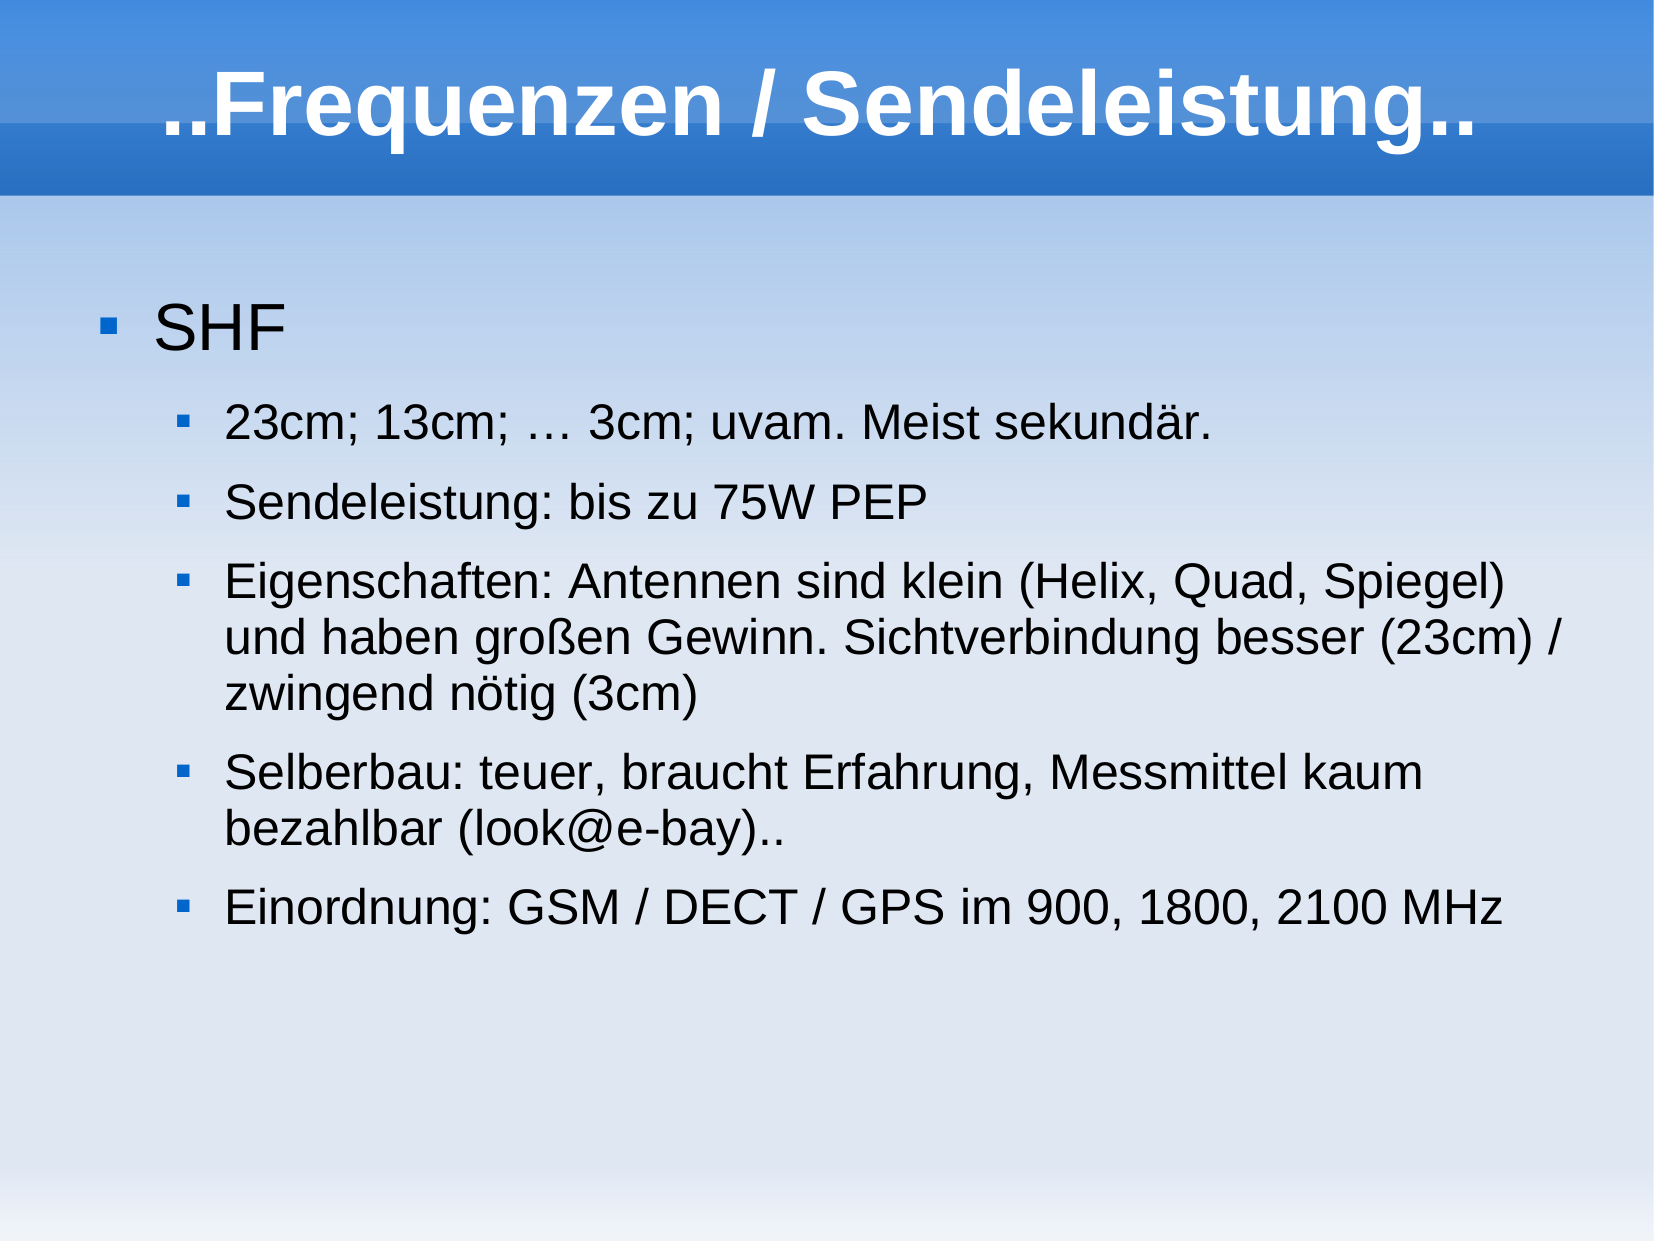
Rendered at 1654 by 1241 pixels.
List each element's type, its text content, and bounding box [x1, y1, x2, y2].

list SHF 23cm; 13cm; … 3cm; uvam. Meist sekundär. Sendeleistung: bis zu 75W PEP Eigenschaften: Antennen sind klein (Helix, Quad, Spiegel) und haben großen Gewinn. Sichtverbindung besser (23cm) / zwingend nötig (3cm) Selberbau: teuer, braucht Erfahrung, Messmittel kaum bezahlbar (look@e-bay).. Einordnung: GSM / DECT / GPS im 900, 1800, 2100 MHz [82, 290, 1571, 1094]
title ..Frequenzen / Sendeleistung.. [76, 7, 1565, 200]
picture [0, 0, 1654, 1241]
